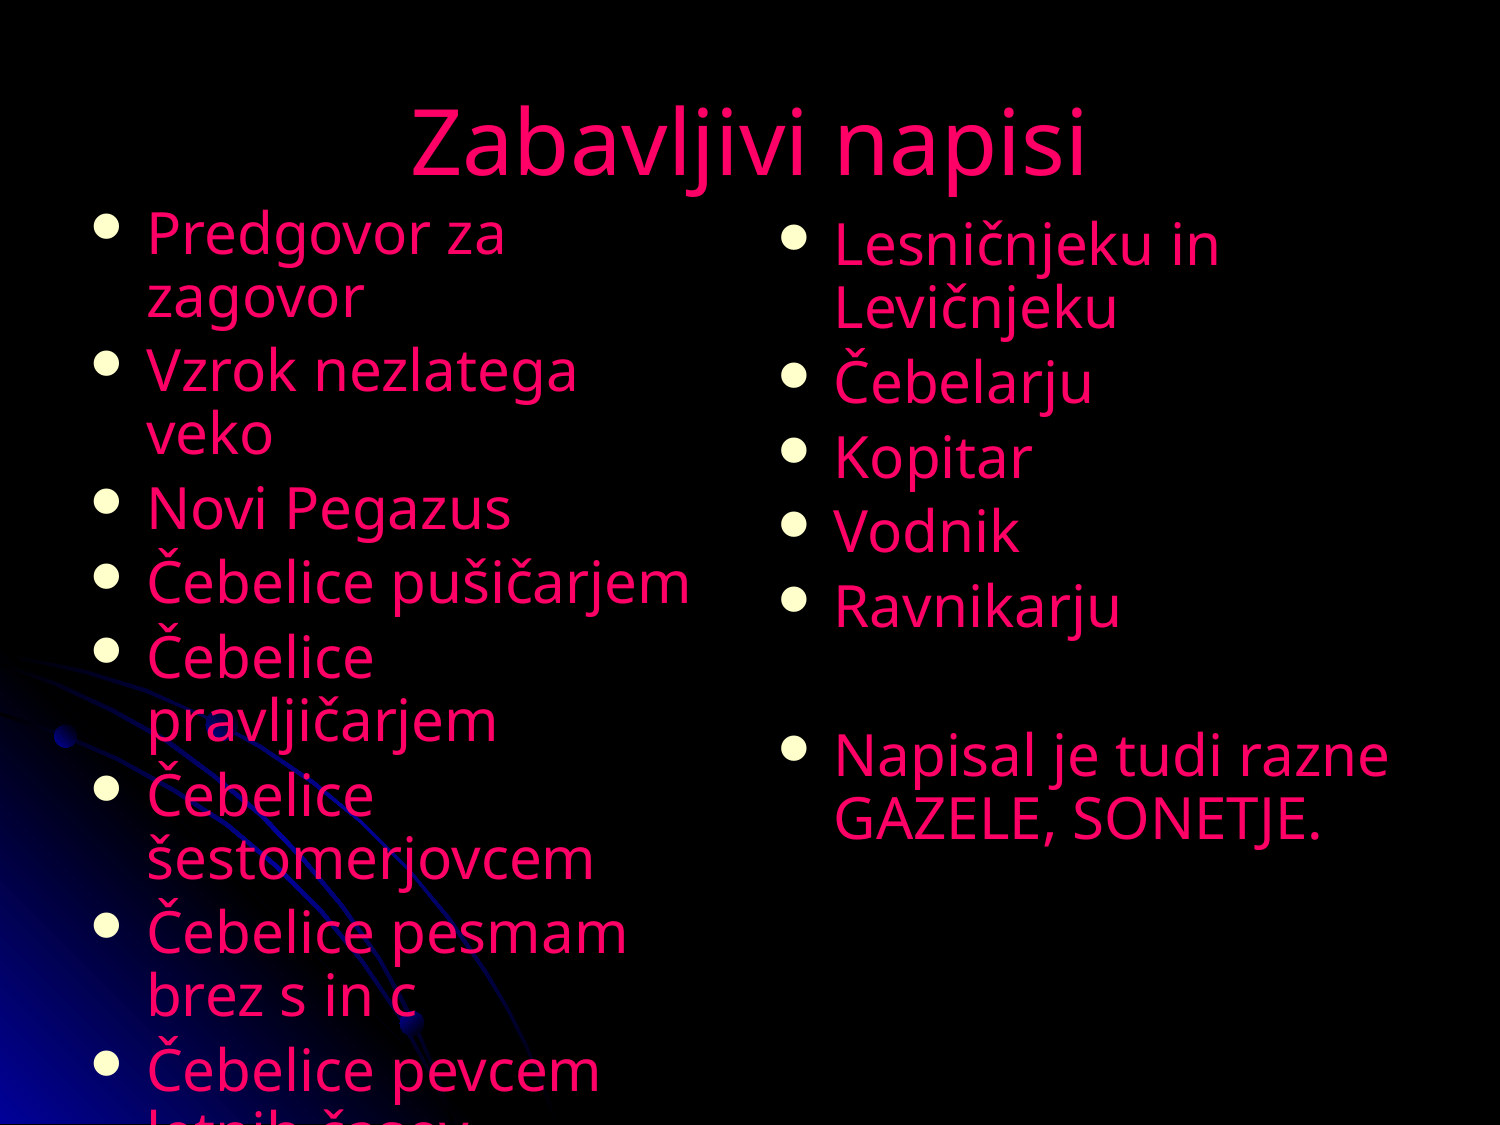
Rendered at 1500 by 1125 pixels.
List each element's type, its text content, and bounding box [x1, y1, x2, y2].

list Predgovor za zagovor Vzrok nezlatega veko Novi Pegazus Čebelice pušičarjem Čebelice pravljičarjem Čebelice šestomerjovcem Čebelice pesmam brez s in c Čebelice pevcem letnih časov [75, 196, 738, 1006]
list Lesničnjeku in Levičnjeku Čebelarju Kopitar Vodnik Ravnikarju Napisal je tudi razne GAZELE, SONETJE. [762, 208, 1425, 1006]
title Zabavljivi napisi [75, 45, 1425, 233]
